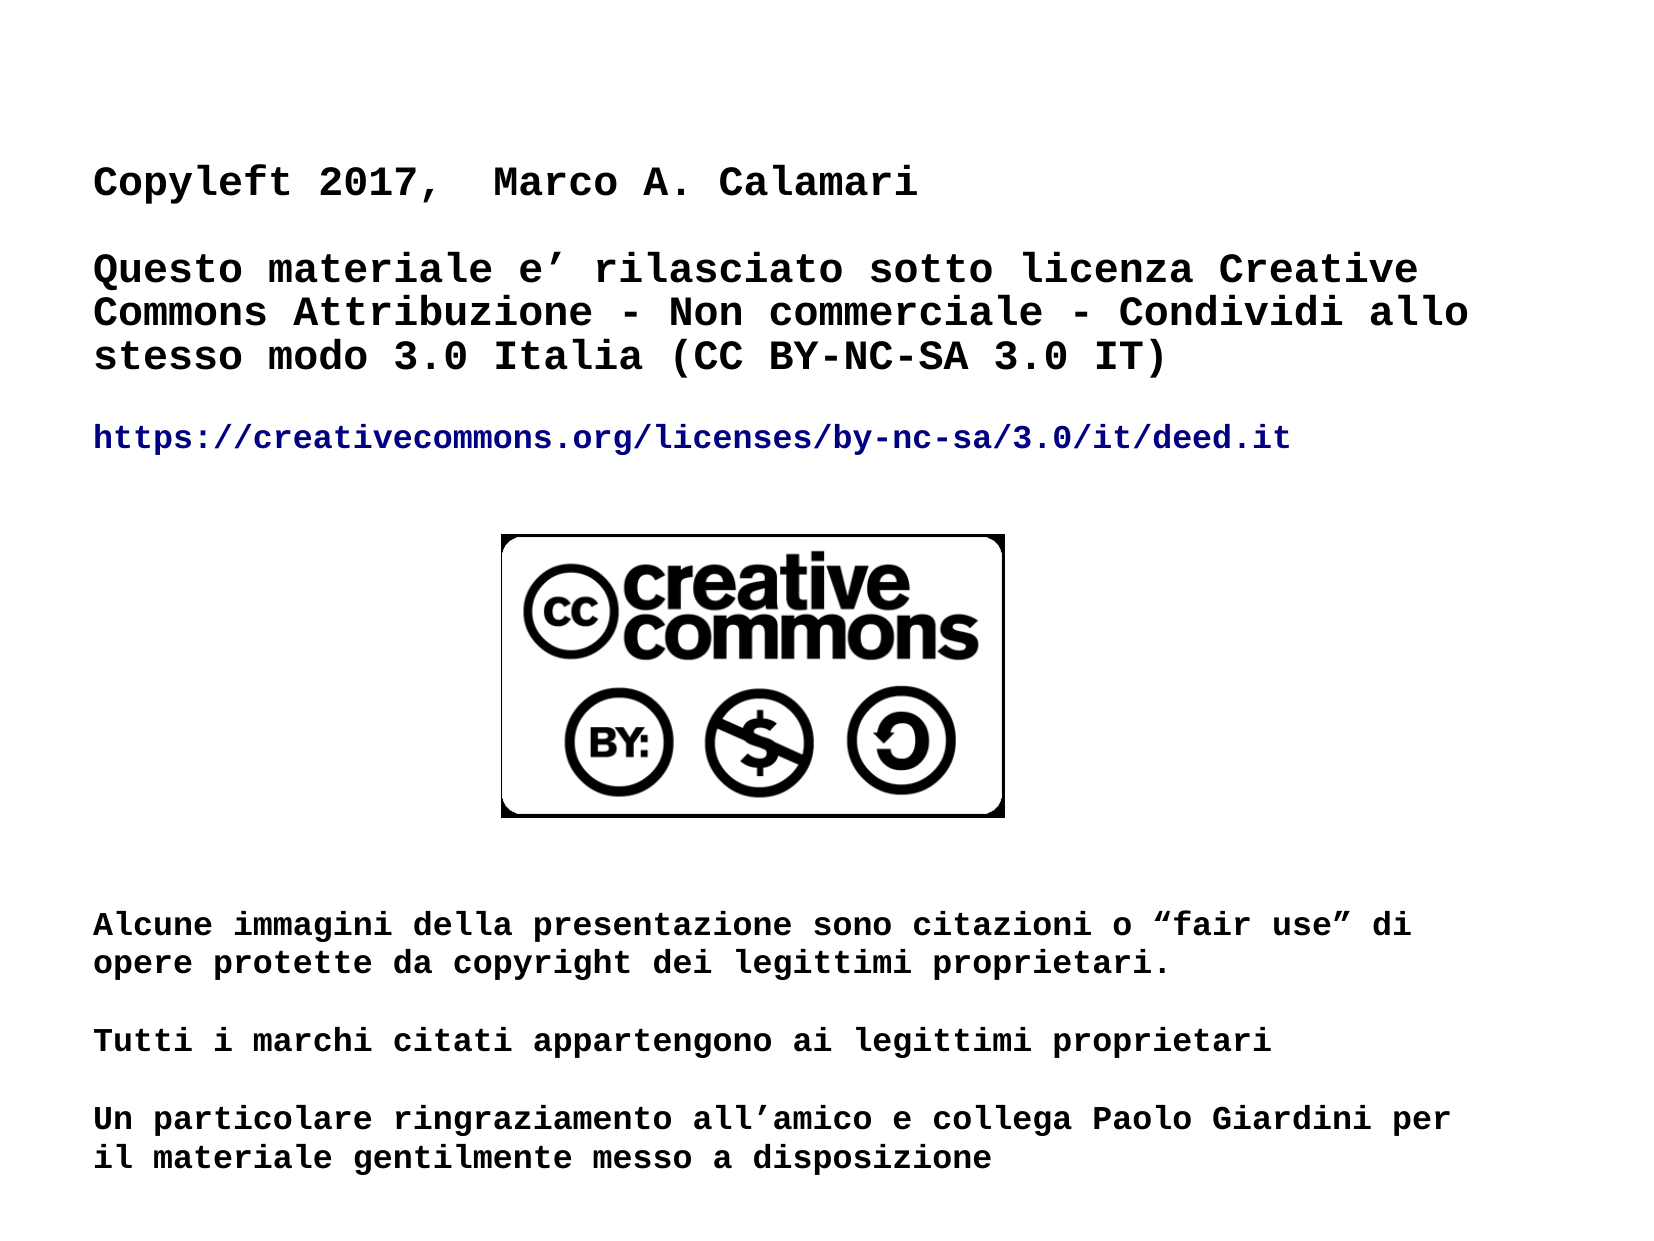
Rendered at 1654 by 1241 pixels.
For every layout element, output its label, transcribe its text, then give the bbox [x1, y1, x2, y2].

text_box Copyleft 2017, Marco A. Calamari Questo materiale e’ rilasciato sotto licenza Creative Commons Attribuzione - Non commerciale - Condividi allo stesso modo 3.0 Italia (CC BY-NC-SA 3.0 IT) https://creativecommons.org/licenses/by-nc-sa/3.0/it/deed.it Alcune immagini della presentazione sono citazioni o “fair use” di opere protette da copyright dei legittimi proprietari. Tutti i marchi citati appartengono ai legittimi proprietari Un particolare ringraziamento all’amico e collega Paolo Giardini per il materiale gentilmente messo a disposizione [77, 268, 1523, 1071]
picture [501, 534, 1005, 818]
